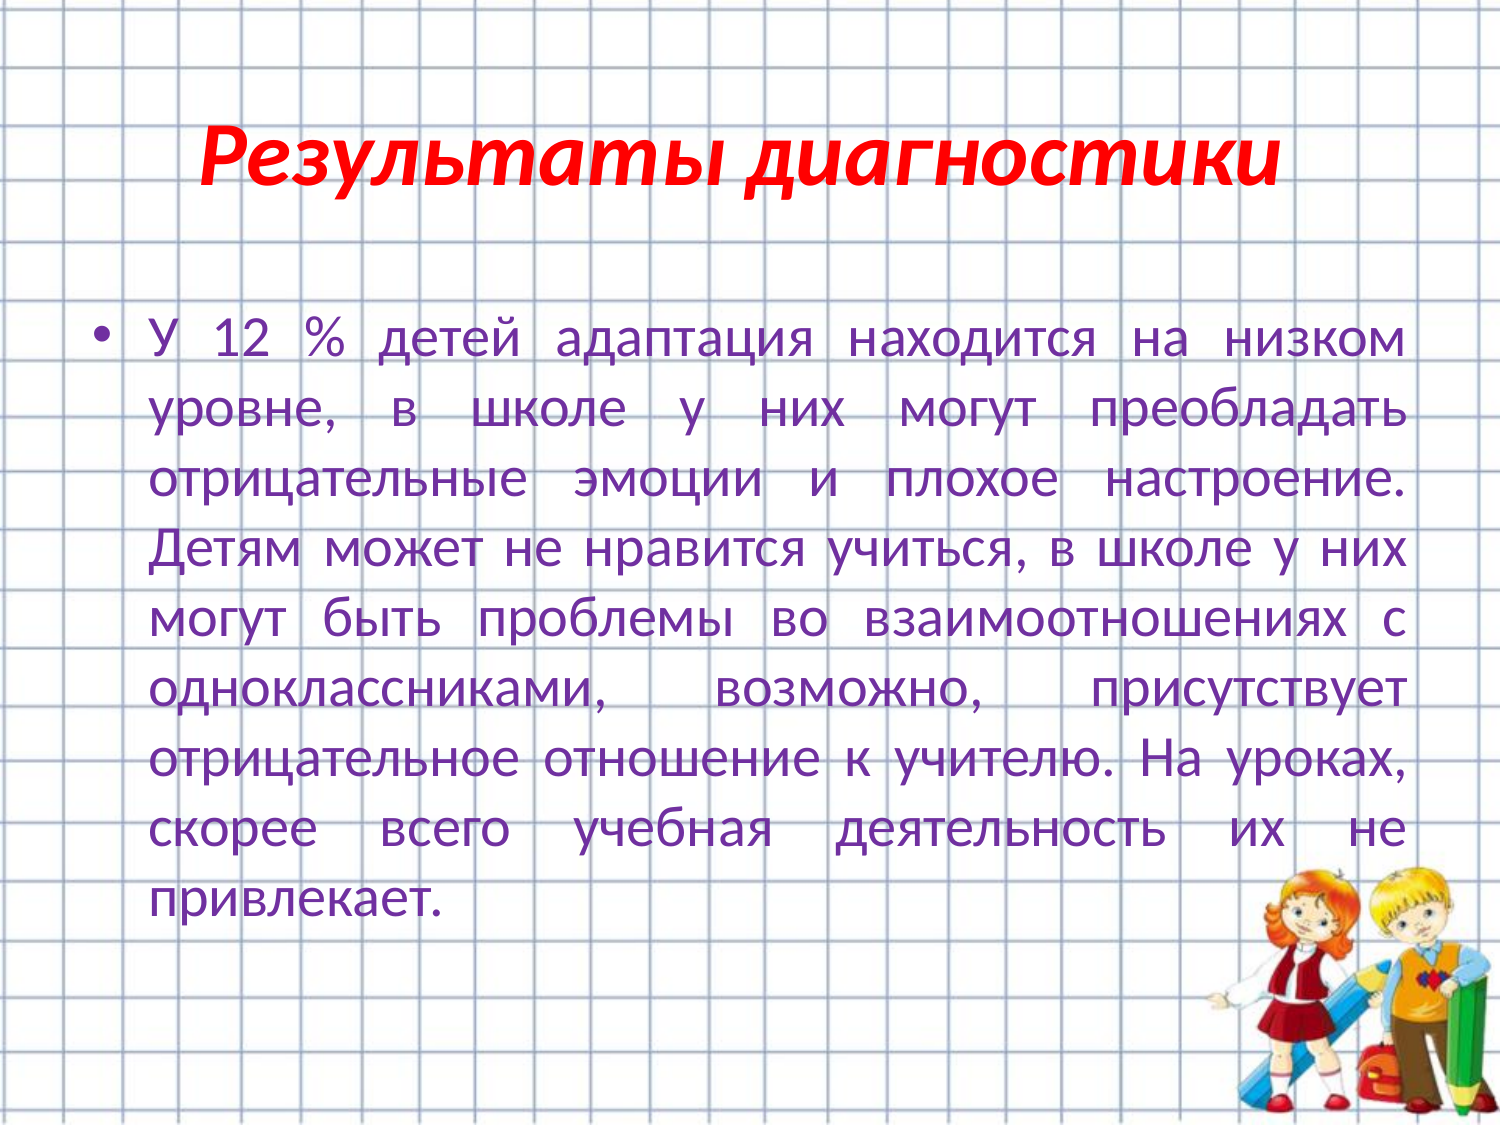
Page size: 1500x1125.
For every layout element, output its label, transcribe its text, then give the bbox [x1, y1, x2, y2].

list У 12 % детей адаптация находится на низком уровне, в школе у них могут преобладать отрицательные эмоции и плохое настроение. Детям может не нравится учиться, в школе у них могут быть проблемы во взаимоотношениях с одноклассниками, возможно, присутствует отрицательное отношение к учителю. На уроках, скорее всего учебная деятельность их не привлекает. [76, 290, 1424, 1094]
title Результаты диагностики [76, 54, 1427, 243]
picture [0, 0, 1500, 1125]
